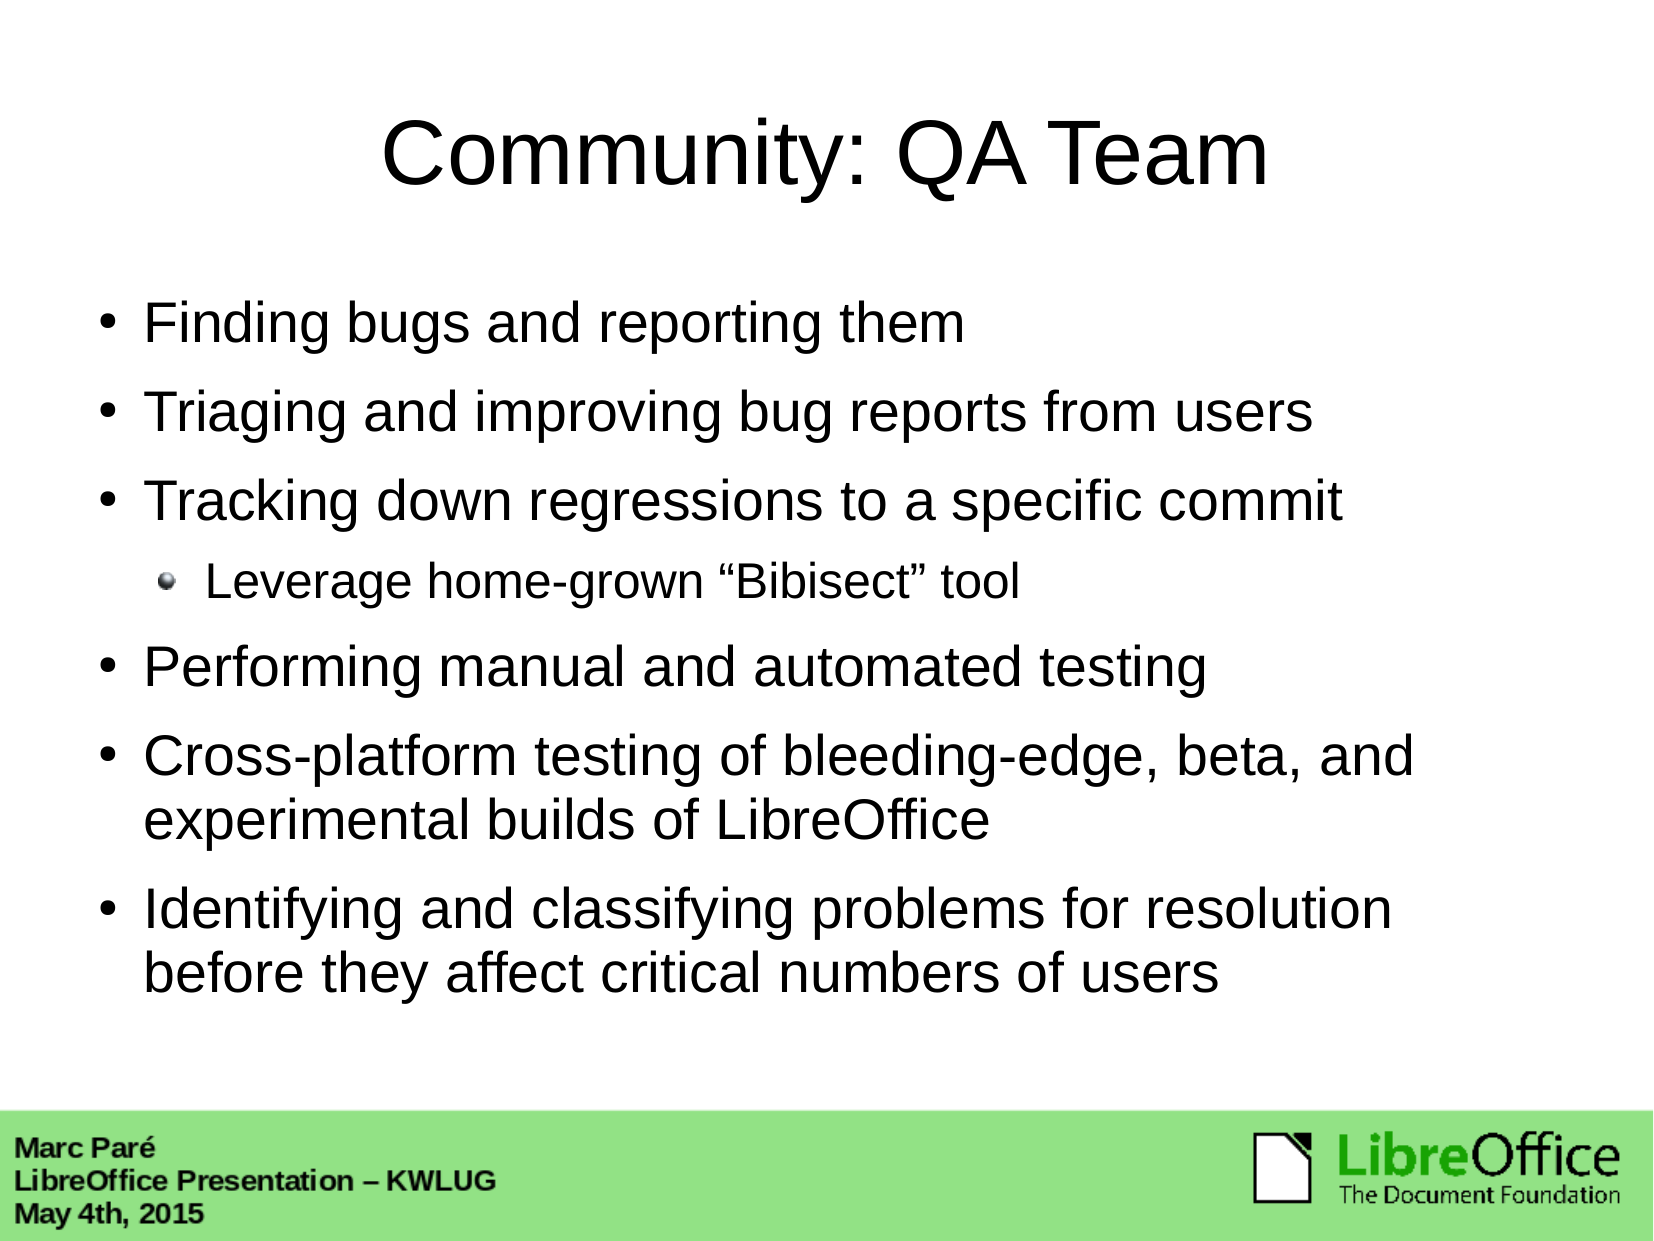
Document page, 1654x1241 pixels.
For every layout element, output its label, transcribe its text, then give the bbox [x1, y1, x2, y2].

title Community: QA Team [82, 49, 1571, 257]
picture [0, 0, 1654, 1241]
list Finding bugs and reporting them Triaging and improving bug reports from users Tracking down regressions to a specific commit Leverage home-grown “Bibisect” tool Performing manual and automated testing Cross-platform testing of bleeding-edge, beta, and experimental builds of LibreOffice Identifying and classifying problems for resolution before they affect critical numbers of users [82, 290, 1571, 1010]
